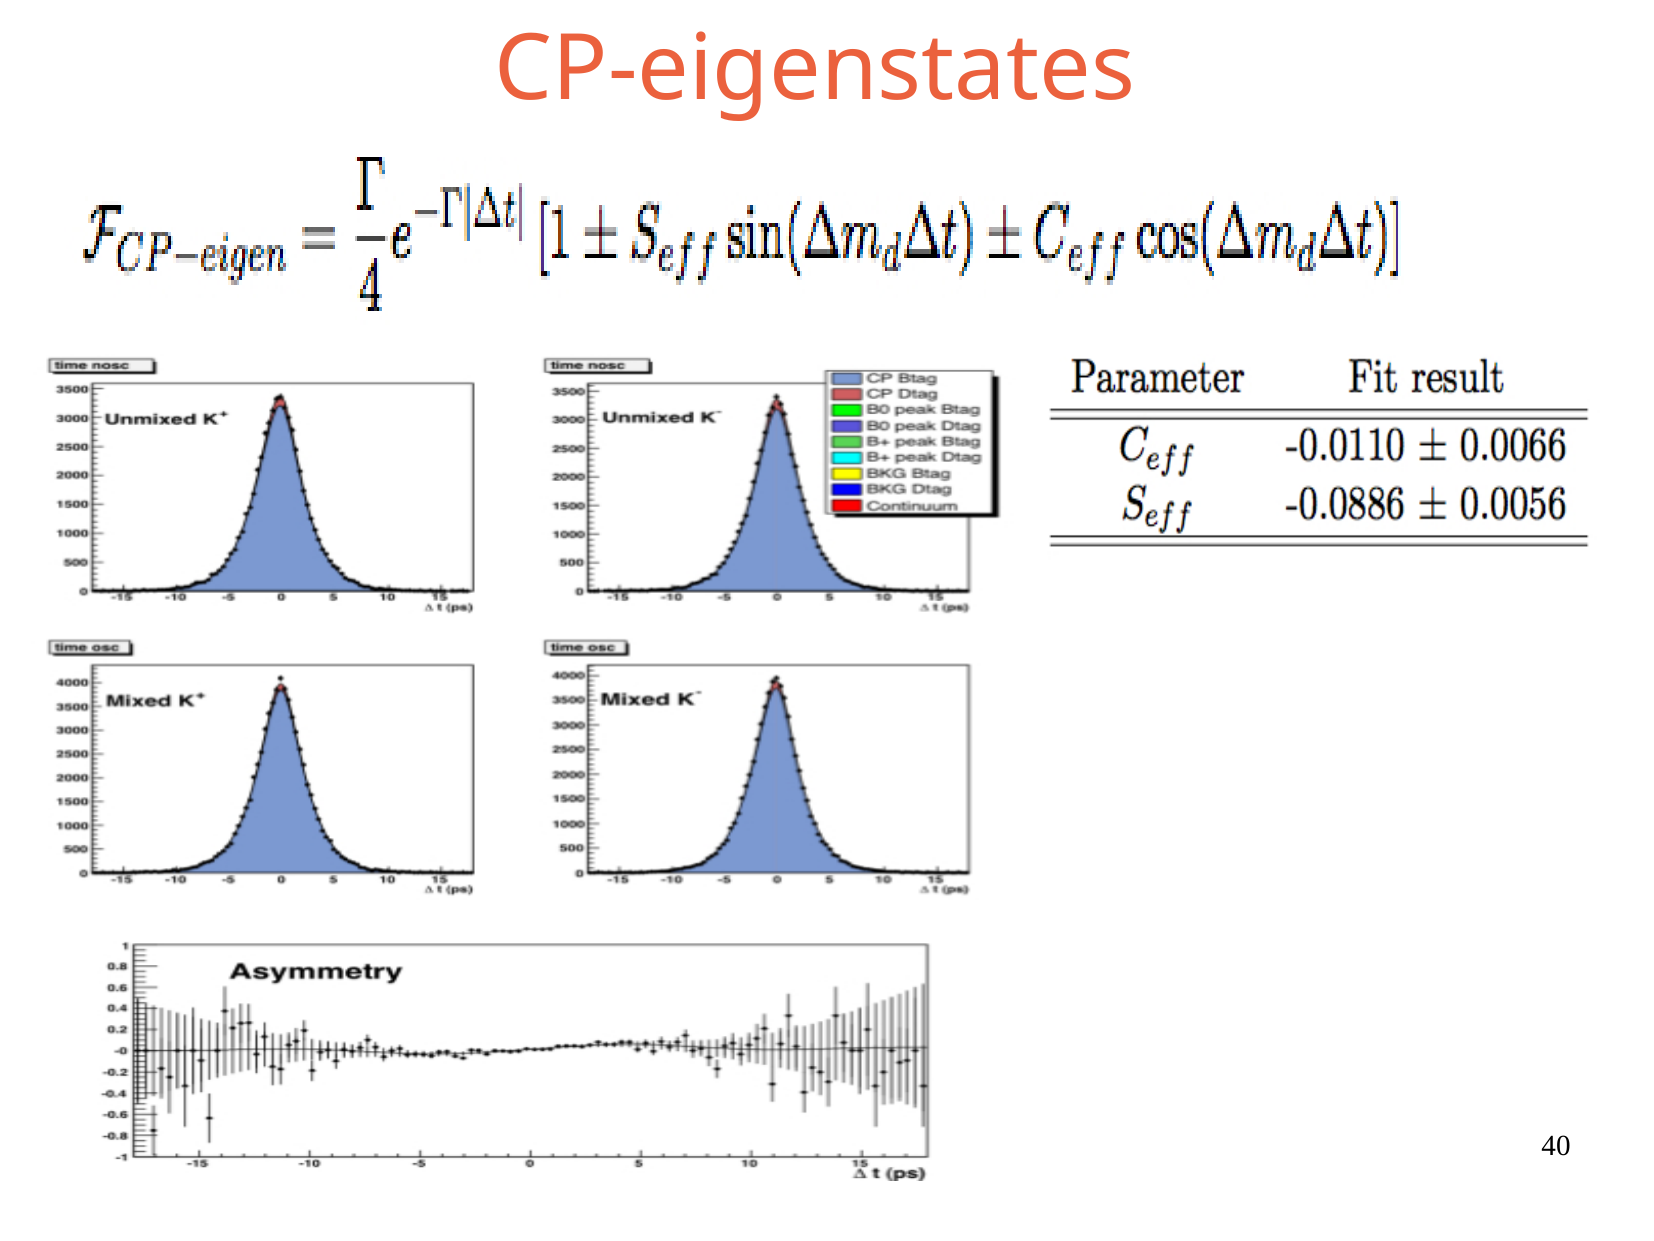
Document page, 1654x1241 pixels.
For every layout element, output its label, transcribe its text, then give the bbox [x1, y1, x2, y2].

picture [0, 354, 1625, 1181]
picture [64, 157, 1418, 325]
title CP-eigenstates [82, 0, 1572, 161]
